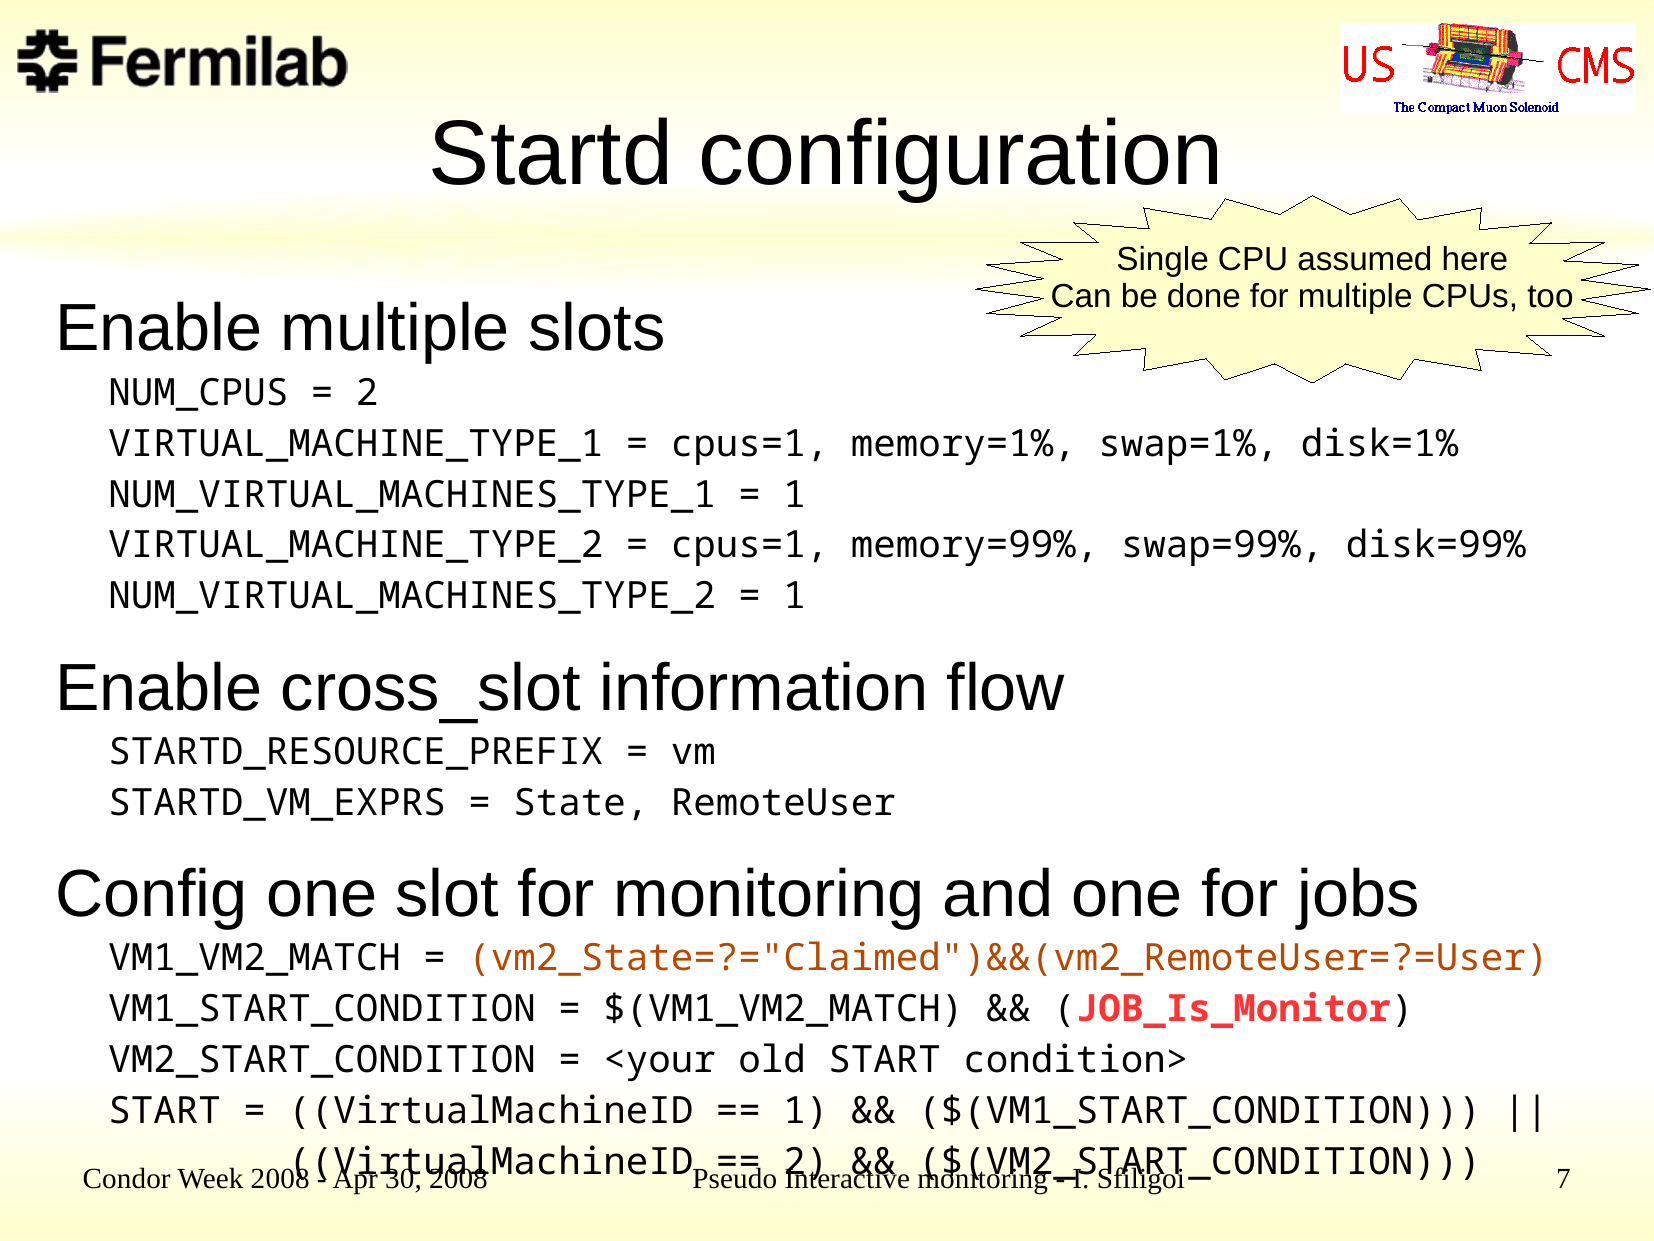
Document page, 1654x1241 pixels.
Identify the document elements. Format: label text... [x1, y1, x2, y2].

picture [1340, 23, 1636, 114]
picture [17, 29, 348, 93]
title Startd configuration [82, 49, 1571, 257]
text_box Single CPU assumed here Can be done for multiple CPUs, too [975, 195, 1651, 383]
list Enable multiple slots NUM_CPUS = 2 VIRTUAL_MACHINE_TYPE_1 = cpus=1, memory=1%, swap=1%, disk=1% NUM_VIRTUAL_MACHINES_TYPE_1 = 1 VIRTUAL_MACHINE_TYPE_2 = cpus=1, memory=99%, swap=99%, disk=99% NUM_VIRTUAL_MACHINES_TYPE_2 = 1 Enable cross_slot information flow STARTD_RESOURCE_PREFIX = vm STARTD_VM_EXPRS = State, RemoteUser Config one slot for monitoring and one for jobs VM1_VM2_MATCH = (vm2_State=?="Claimed")&&(vm2_RemoteUser=?=User) VM1_START_CONDITION = $(VM1_VM2_MATCH) && (JOB_Is_Monitor) VM2_START_CONDITION = <your old START condition> START = ((VirtualMachineID == 1) && ($(VM1_START_CONDITION))) || ((VirtualMachineID == 2) && ($(VM2_START_CONDITION))) [37, 290, 1613, 1118]
